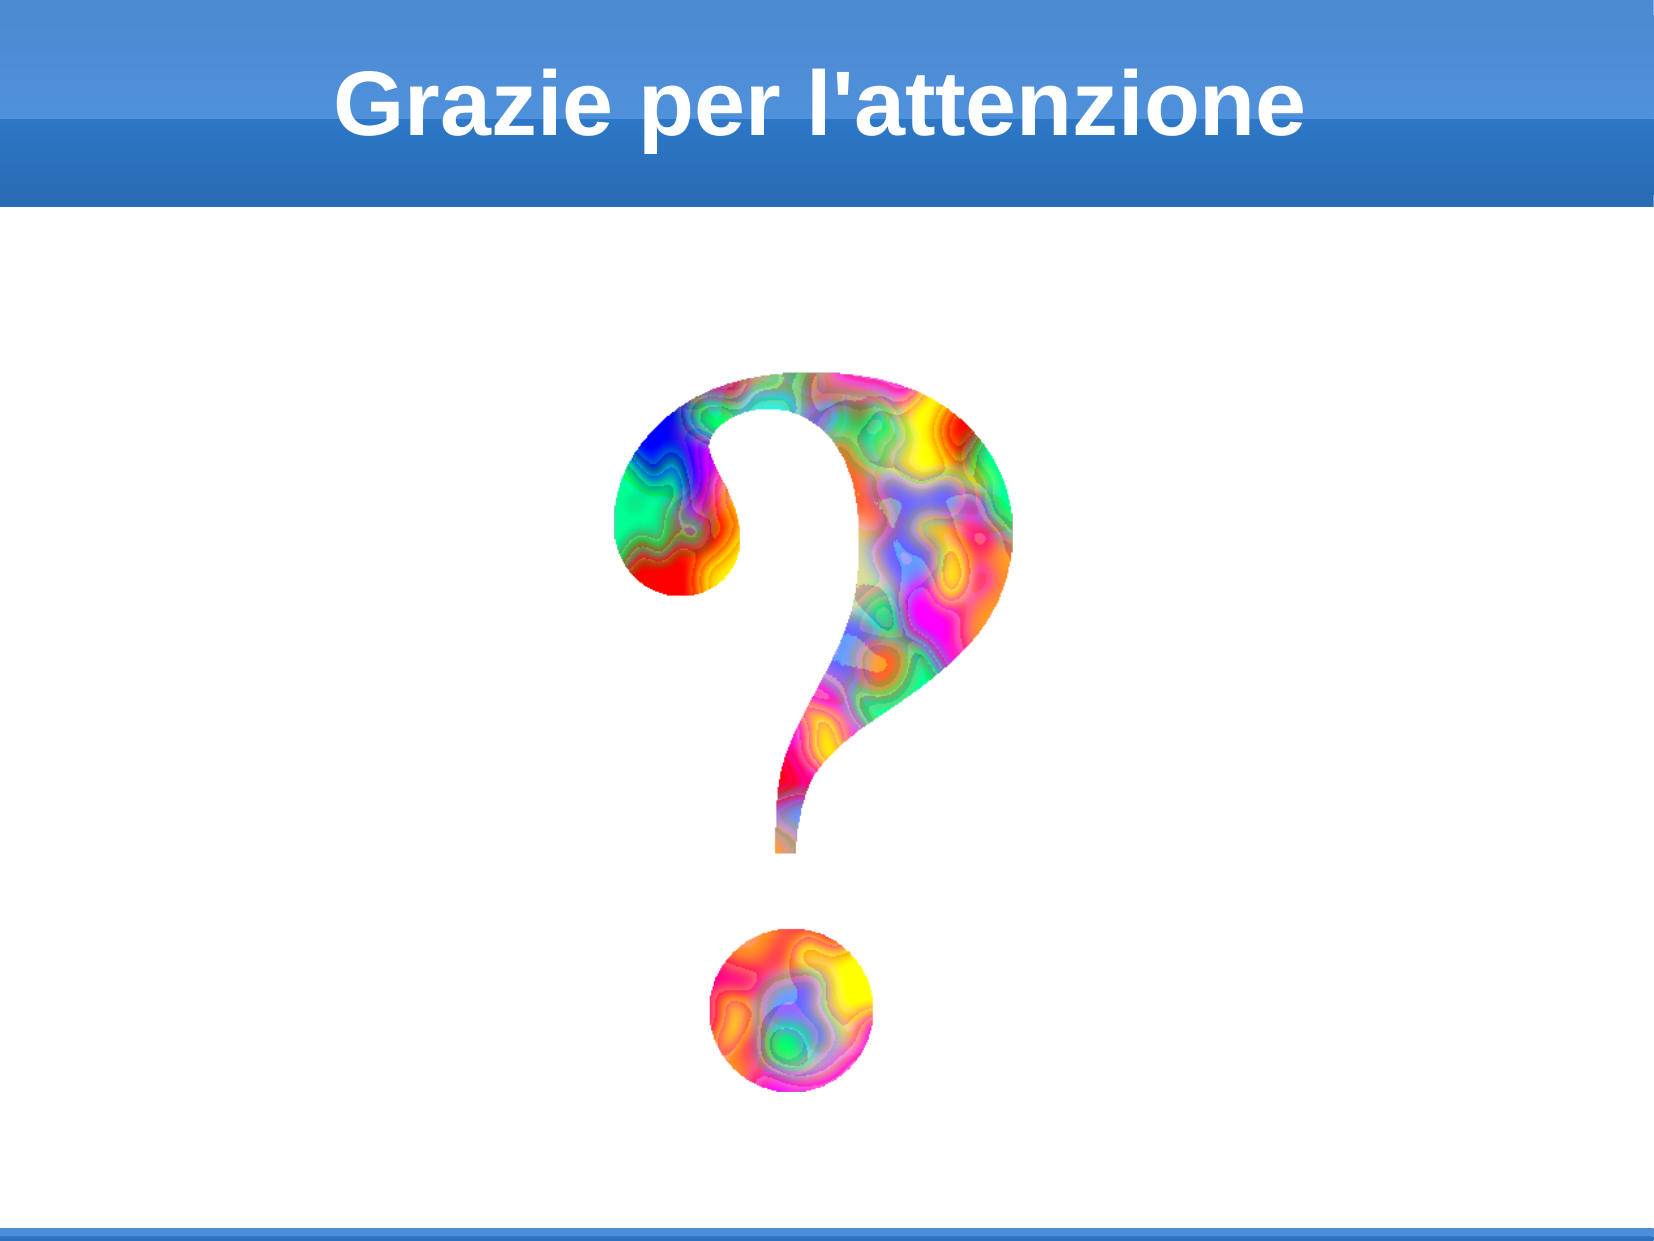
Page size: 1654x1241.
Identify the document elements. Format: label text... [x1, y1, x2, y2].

title Grazie per l'attenzione [76, 0, 1565, 208]
picture [590, 360, 1036, 1105]
